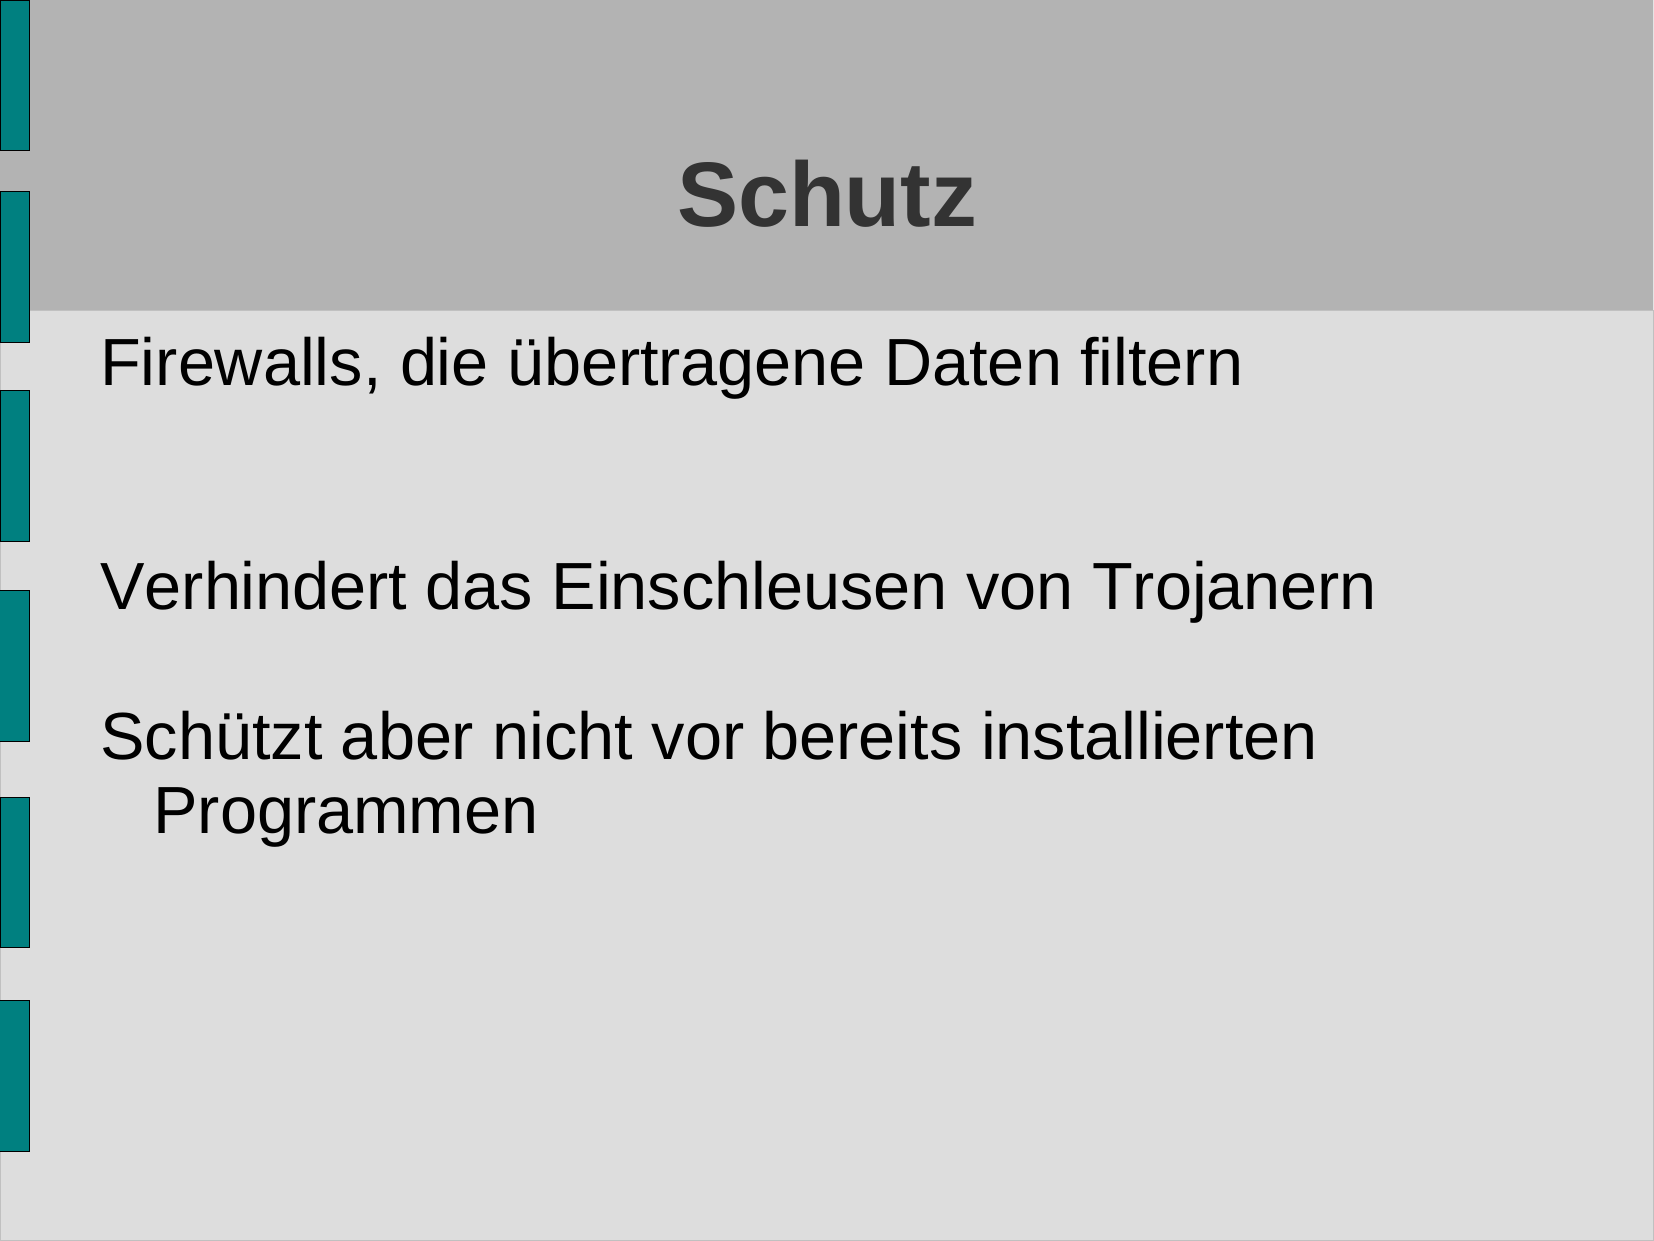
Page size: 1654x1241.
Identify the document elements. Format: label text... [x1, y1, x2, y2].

list Firewalls, die übertragene Daten filtern Verhindert das Einschleusen von Trojanern Schützt aber nicht vor bereits installierten Programmen [82, 324, 1536, 1129]
title Schutz [121, 91, 1534, 299]
